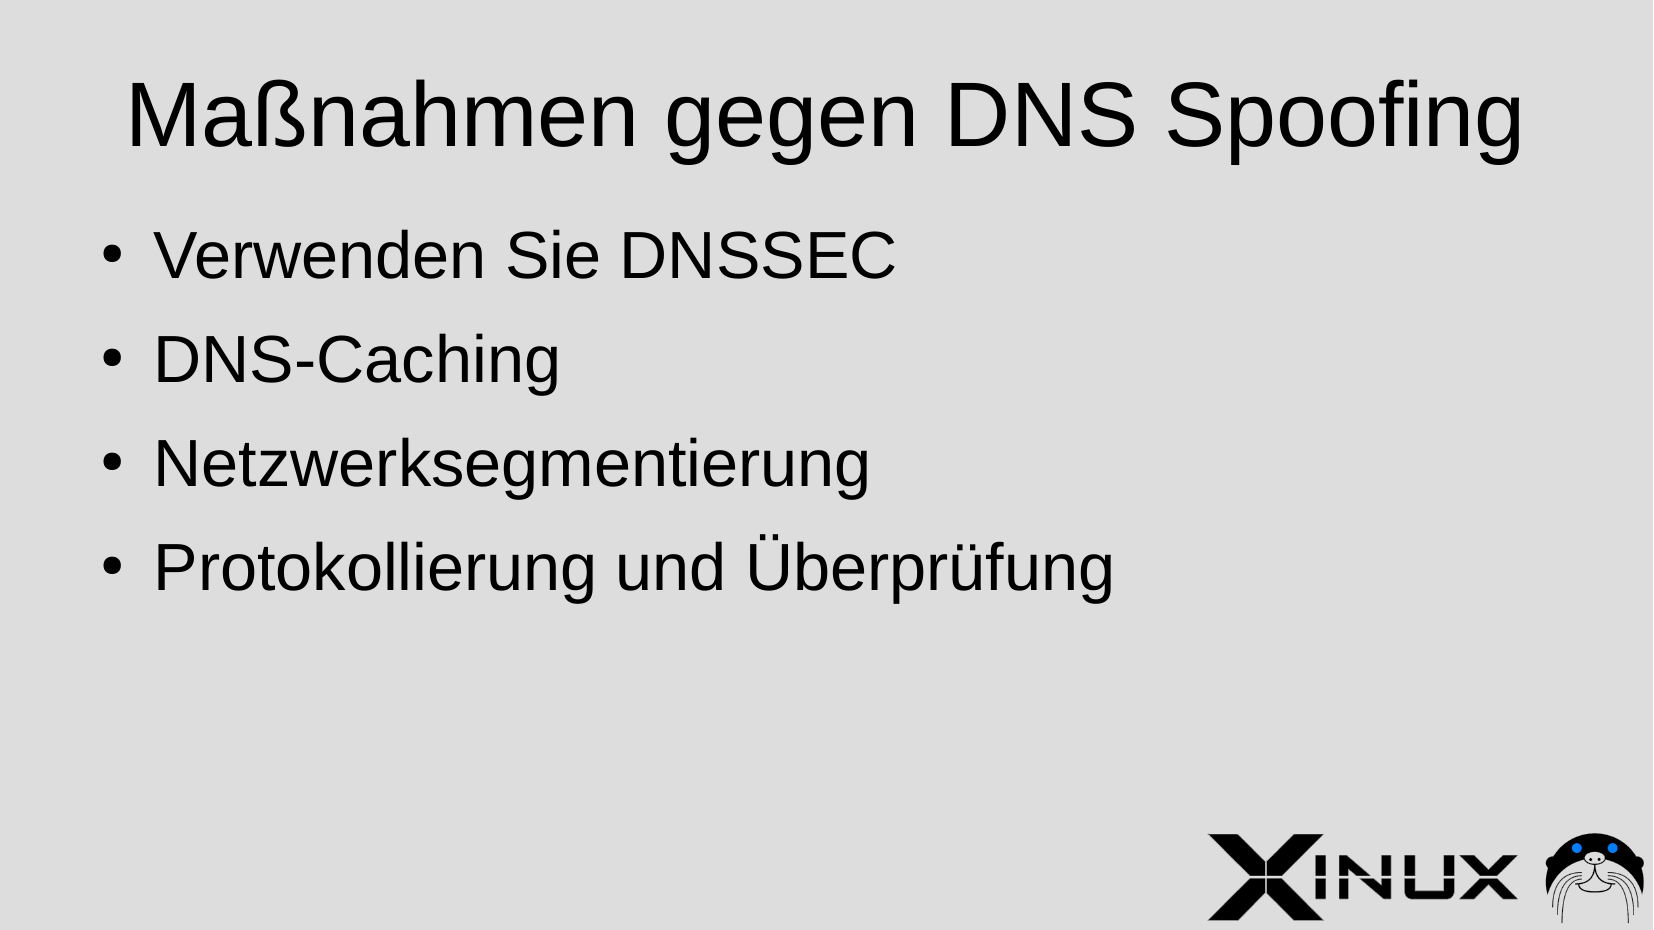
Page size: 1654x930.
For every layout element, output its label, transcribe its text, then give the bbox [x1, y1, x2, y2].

picture [1200, 824, 1650, 930]
list Verwenden Sie DNSSEC DNS-Caching Netzwerksegmentierung Protokollierung und Überprüfung [82, 217, 1571, 757]
title Maßnahmen gegen DNS Spoofing [82, 37, 1571, 193]
